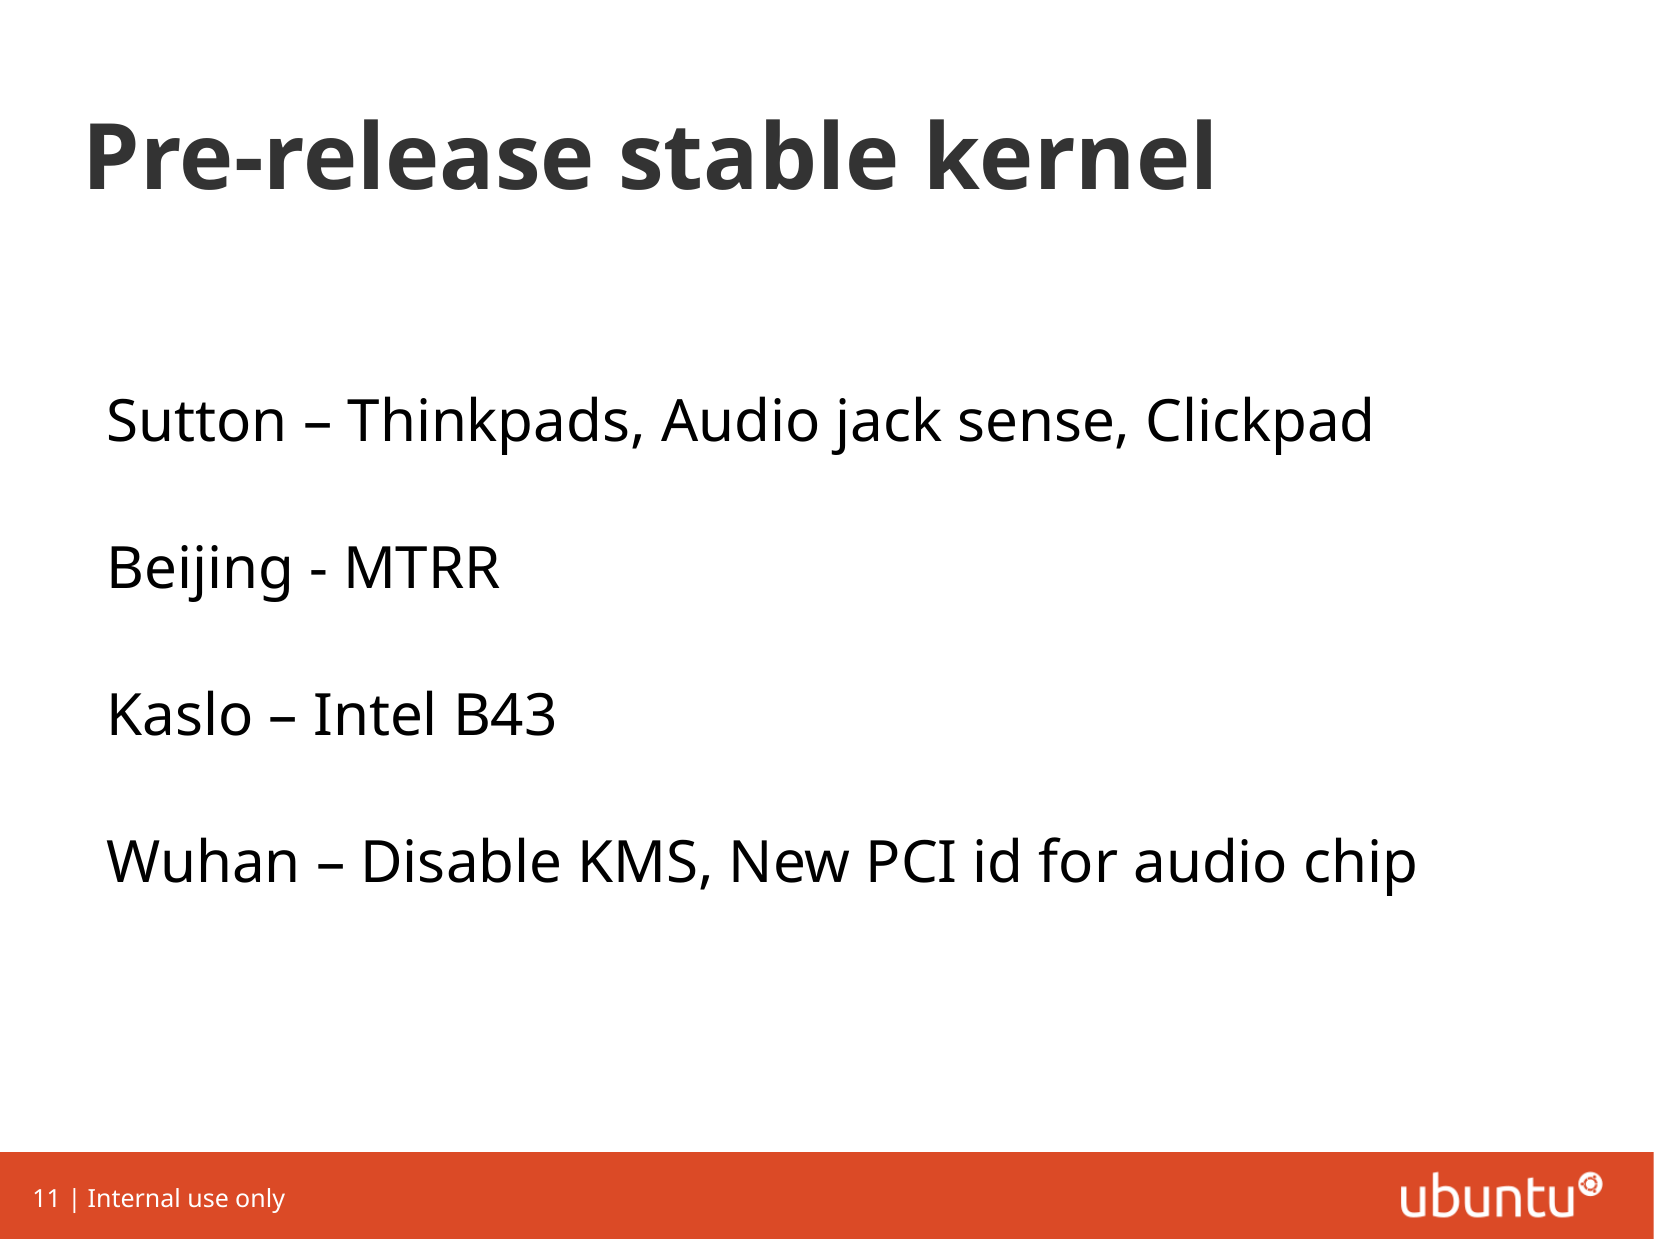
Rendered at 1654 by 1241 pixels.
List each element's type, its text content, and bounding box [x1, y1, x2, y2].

subtitle Sutton – Thinkpads, Audio jack sense, Clickpad Beijing - MTRR Kaslo – Intel B43 Wuhan – Disable KMS, New PCI id for audio chip [87, 301, 1579, 975]
title Pre-release stable kernel [82, 49, 1571, 257]
picture [0, 1152, 1654, 1239]
